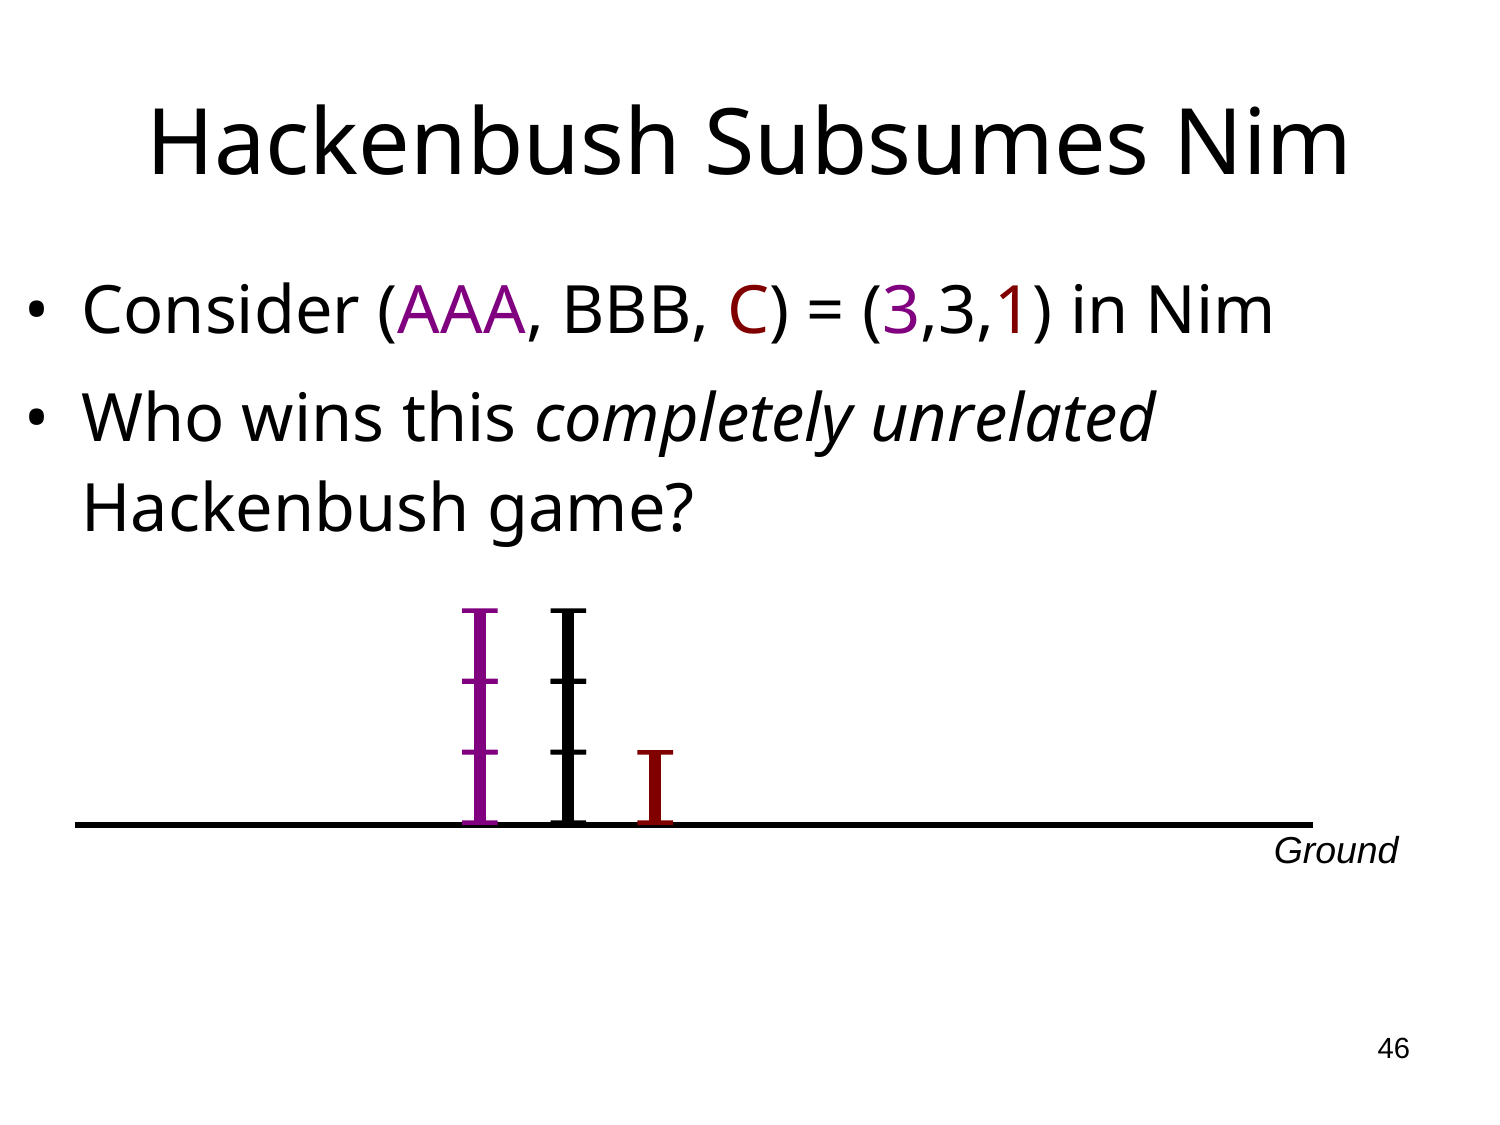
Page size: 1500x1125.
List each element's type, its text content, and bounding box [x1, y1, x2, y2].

text_box Ground [1259, 822, 1414, 879]
title Hackenbush Subsumes Nim [24, 45, 1476, 233]
list Consider (AAA, BBB, C) = (3,3,1) in Nim Who wins this completely unrelated Hackenbush game? [24, 262, 1476, 1101]
